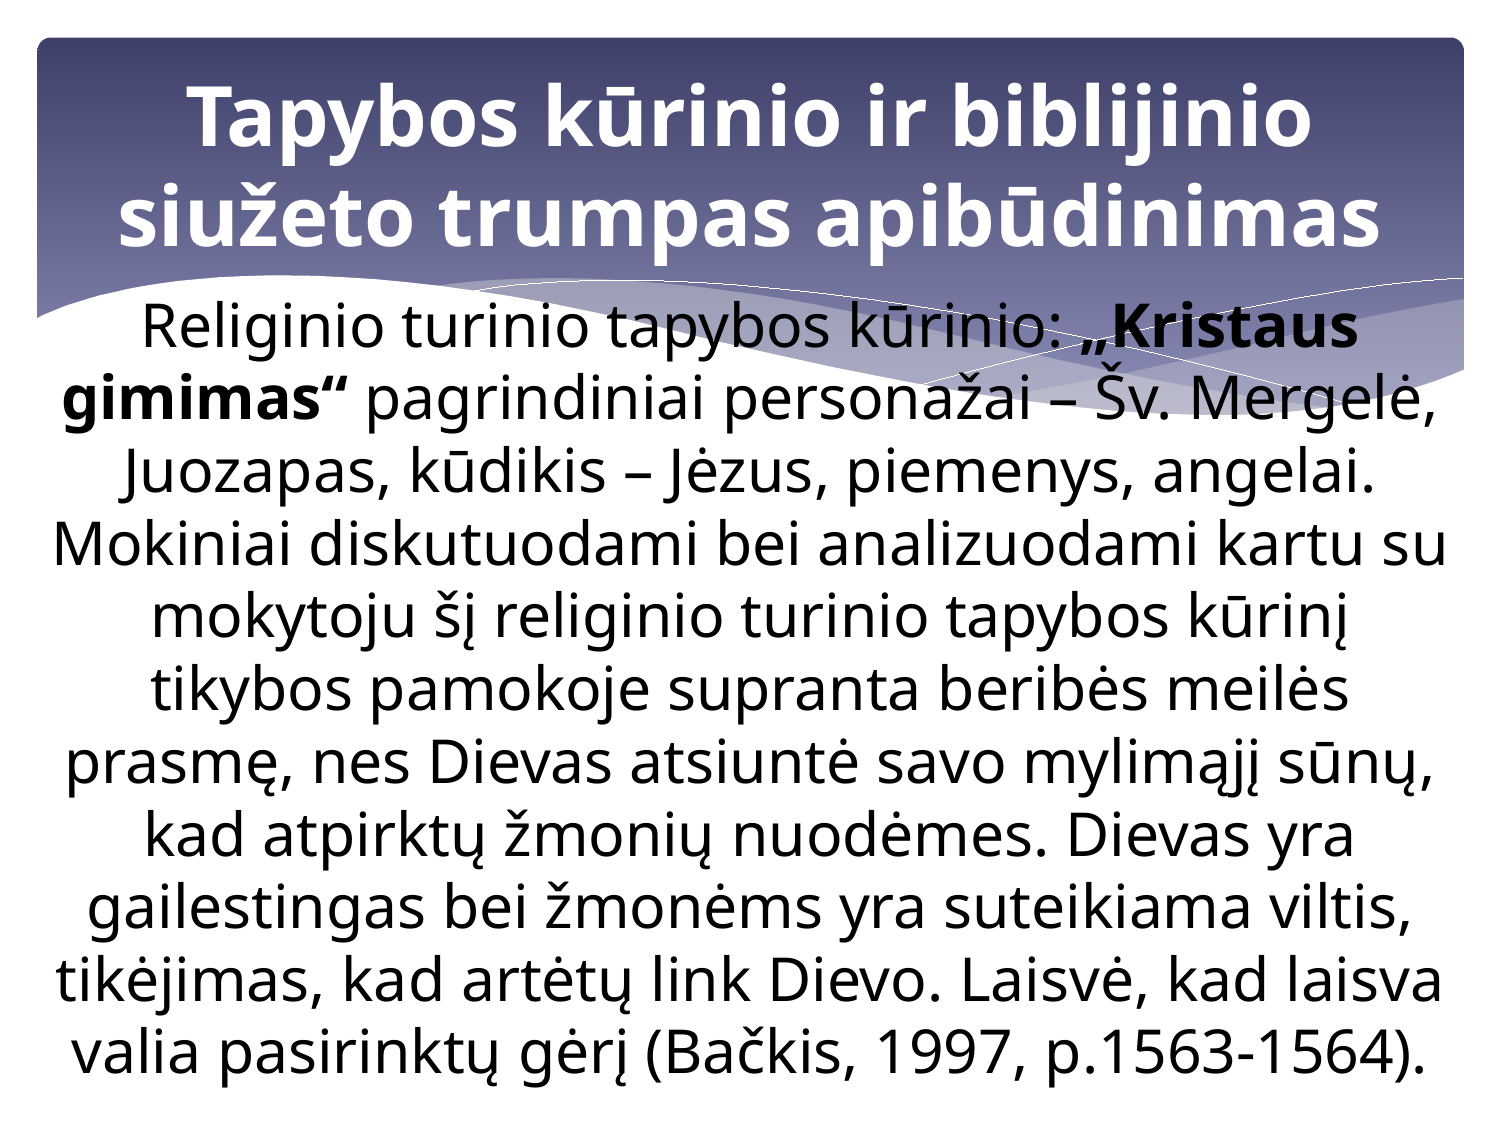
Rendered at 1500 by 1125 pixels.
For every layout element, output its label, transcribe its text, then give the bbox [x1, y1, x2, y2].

list Religinio turinio tapybos kūrinio: „Kristaus gimimas“ pagrindiniai personažai – Šv. Mergelė, Juozapas, kūdikis – Jėzus, piemenys, angelai. Mokiniai diskutuodami bei analizuodami kartu su mokytoju šį religinio turinio tapybos kūrinį tikybos pamokoje supranta beribės meilės prasmę, nes Dievas atsiuntė savo mylimąjį sūnų, kad atpirktų žmonių nuodėmes. Dievas yra gailestingas bei žmonėms yra suteikiama viltis, tikėjimas, kad artėtų link Dievo. Laisvė, kad laisva valia pasirinktų gėrį (Bačkis, 1997, p.1563-1564). [29, 278, 1471, 1106]
title Tapybos kūrinio ir biblijinio siužeto trumpas apibūdinimas [75, 55, 1426, 262]
